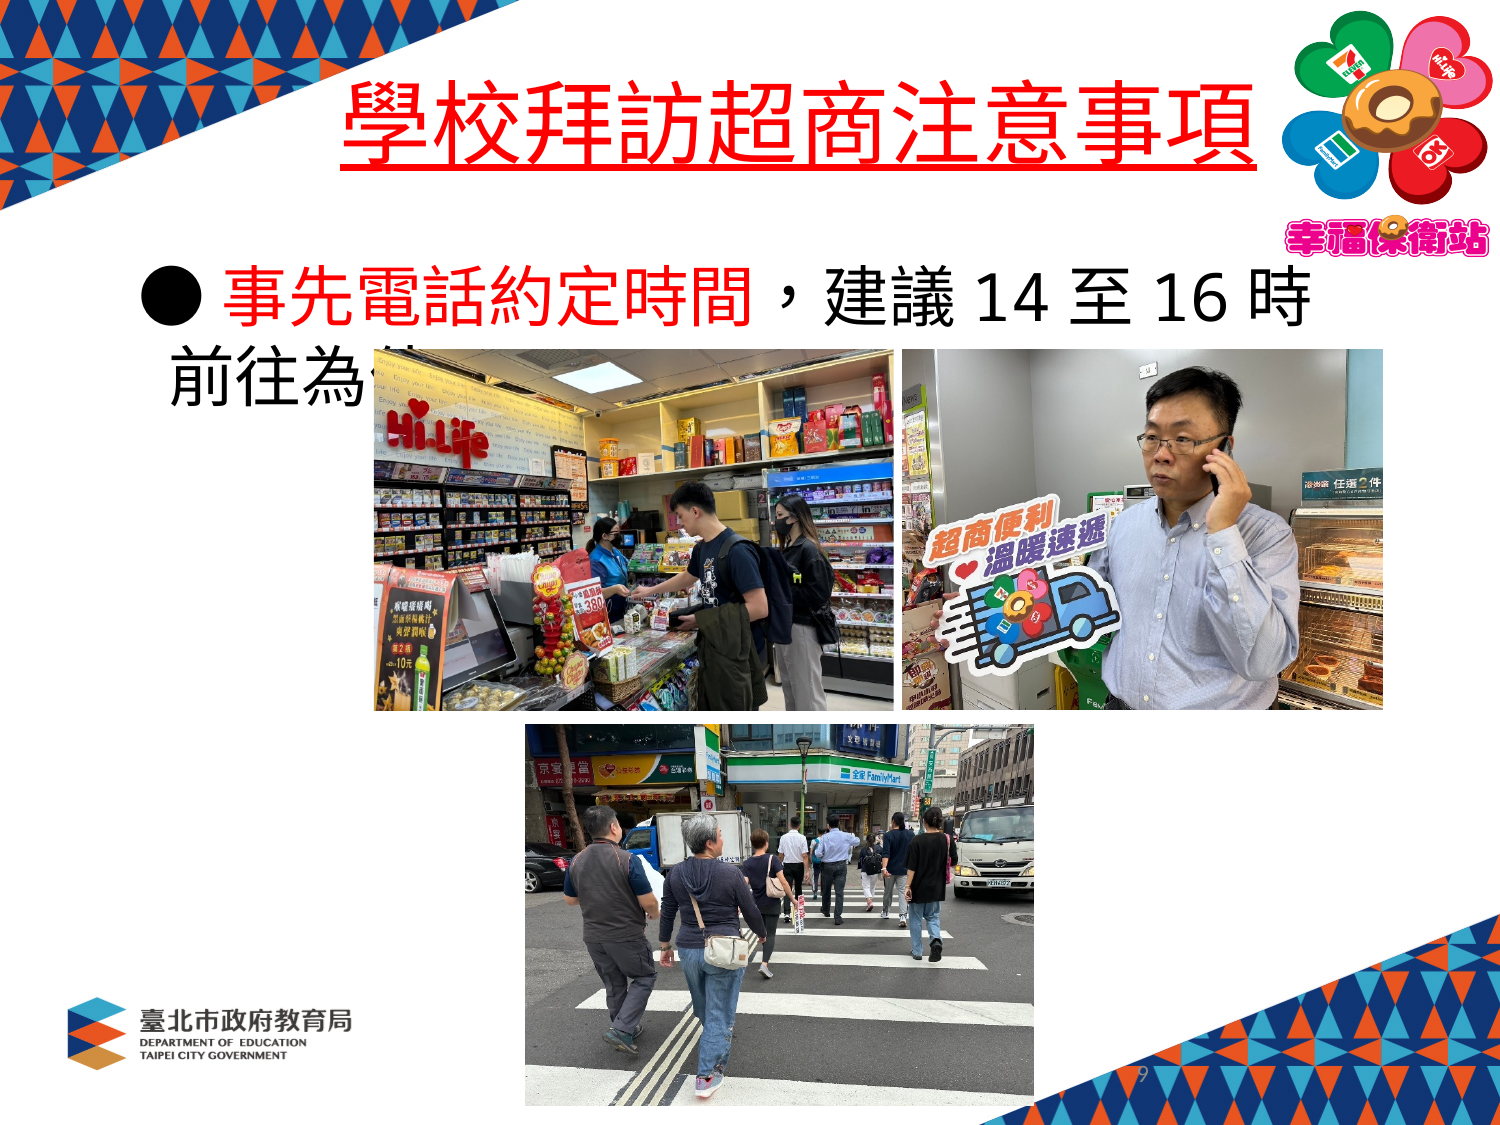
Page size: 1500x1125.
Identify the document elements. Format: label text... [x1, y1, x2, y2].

text_box ●事先電話約定時間，建議14至16時前往為佳。 [124, 247, 1388, 767]
text_box [1121, 1042, 1459, 1103]
picture [525, 725, 1034, 1106]
title 學校拜訪超商注意事項 [324, 19, 1421, 237]
picture [373, 349, 894, 711]
picture [902, 349, 1383, 710]
